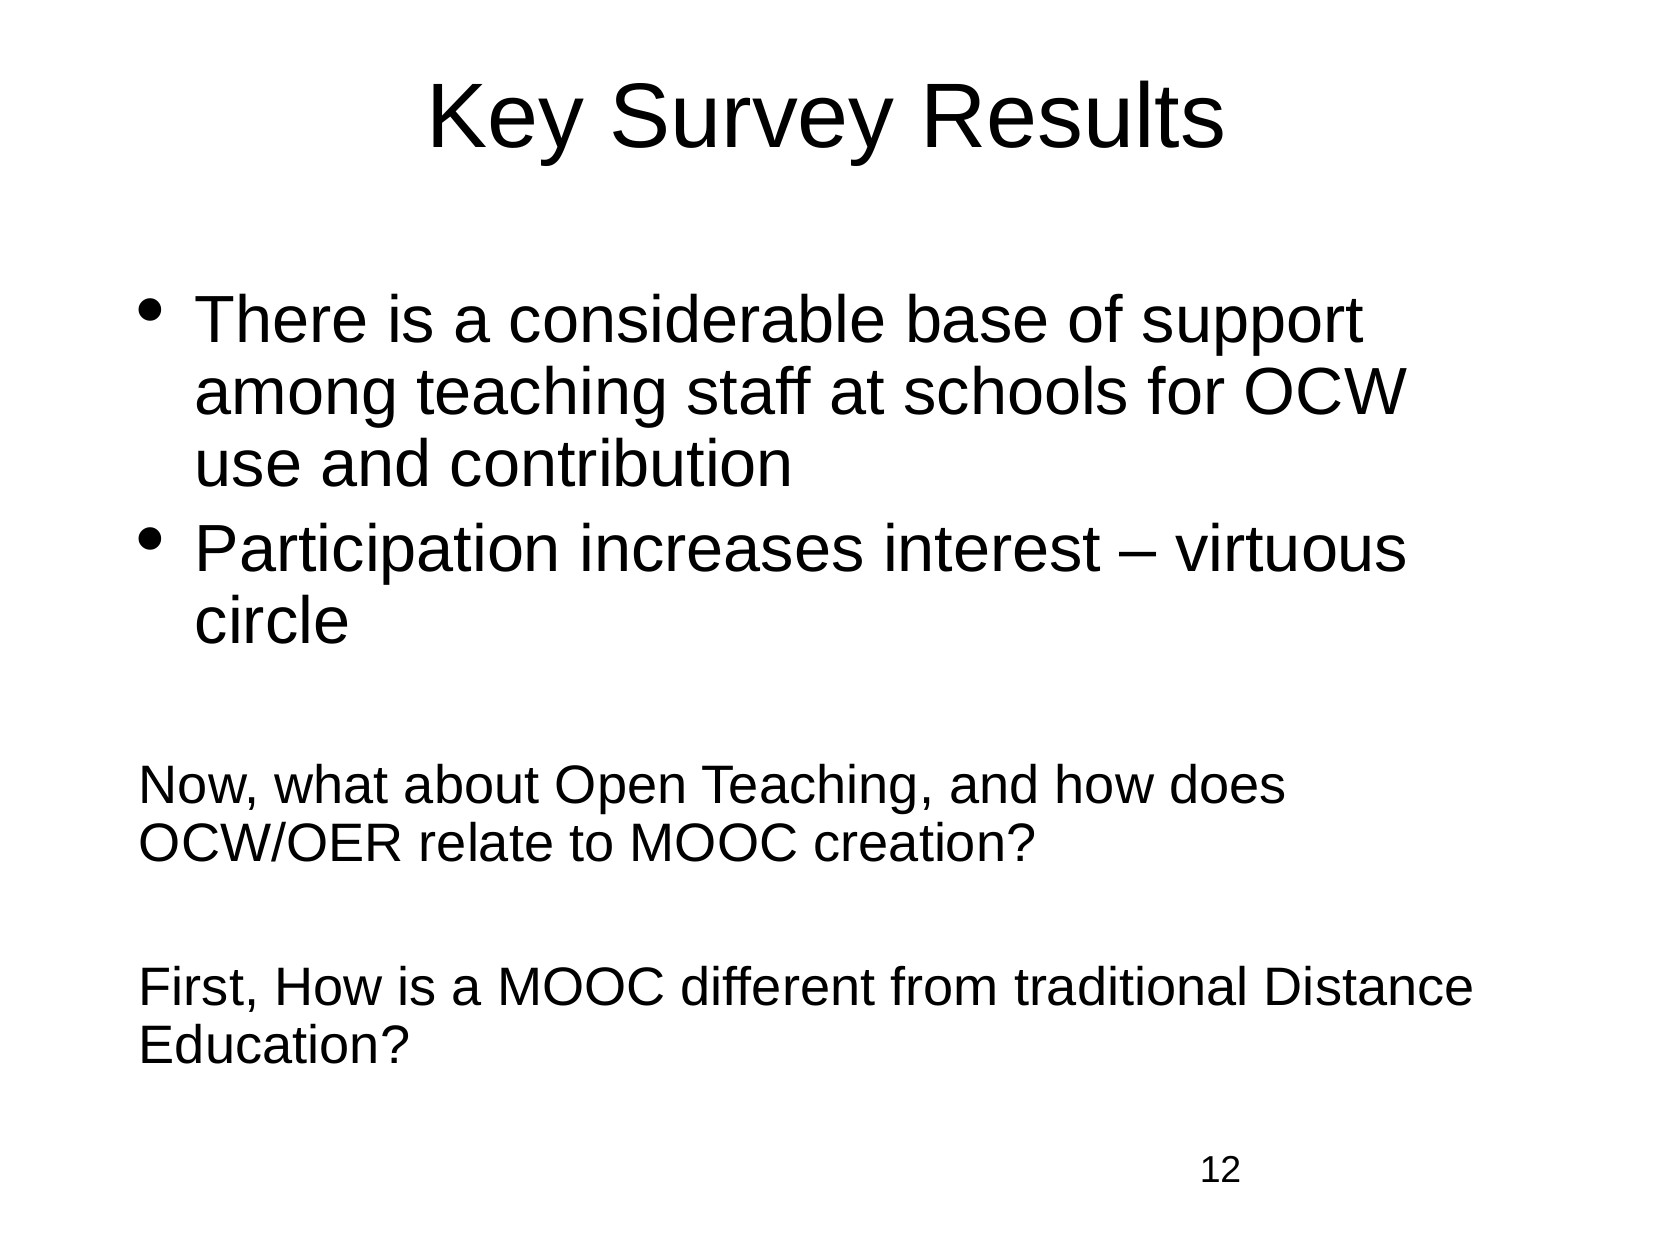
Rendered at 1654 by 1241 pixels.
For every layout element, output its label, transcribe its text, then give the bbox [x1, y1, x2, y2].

text_box <number> [1184, 1129, 1530, 1213]
text_box There is a considerable base of support among teaching staff at schools for OCW use and contribution Participation increases interest – virtuous circle Now, what about Open Teaching, and how does OCW/OER relate to MOOC creation? First, How is a MOOC different from traditional Distance Education? [124, 206, 1530, 1158]
text_box Key Survey Results [124, 41, 1530, 206]
